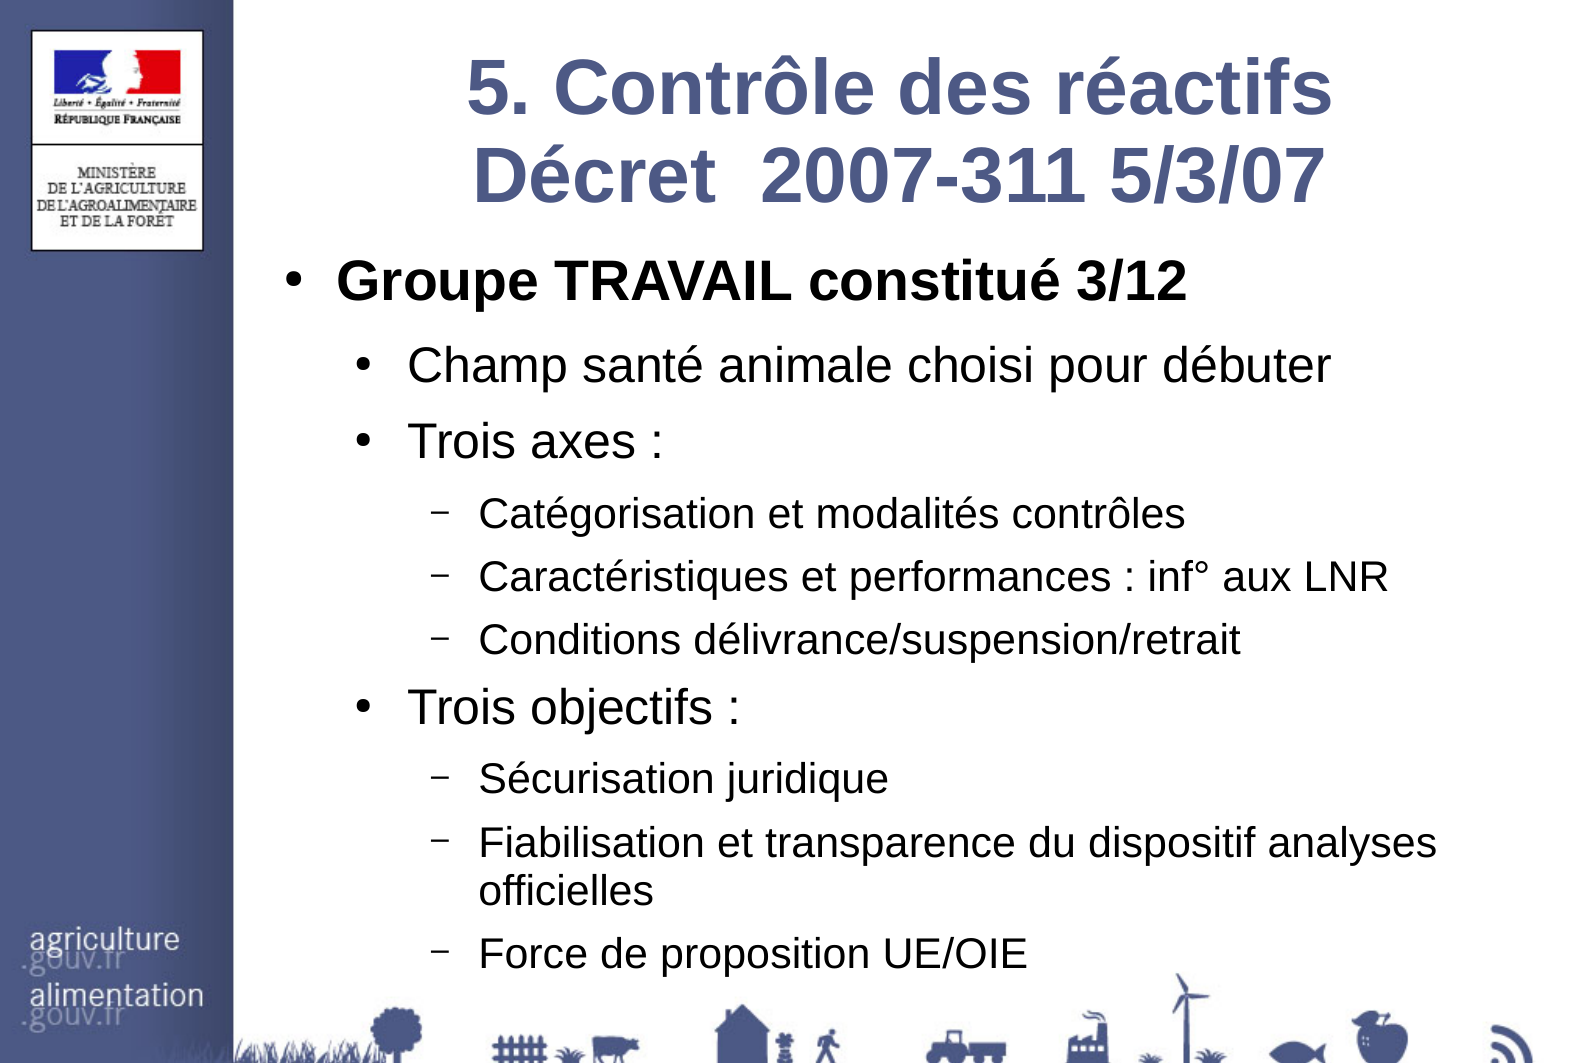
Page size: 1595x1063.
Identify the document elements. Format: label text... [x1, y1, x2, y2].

list Groupe TRAVAIL constitué 3/12 Champ santé animale choisi pour débuter Trois axes : Catégorisation et modalités contrôles Caractéristiques et performances : inf° aux LNR Conditions délivrance/suspension/retrait Trois objectifs : Sécurisation juridique Fiabilisation et transparence du dispositif analyses officielles Force de proposition UE/OIE [265, 248, 1536, 979]
title 5. Contrôle des réactifs Décret 2007-311 5/3/07 [265, 43, 1536, 219]
picture [0, 0, 1595, 1063]
